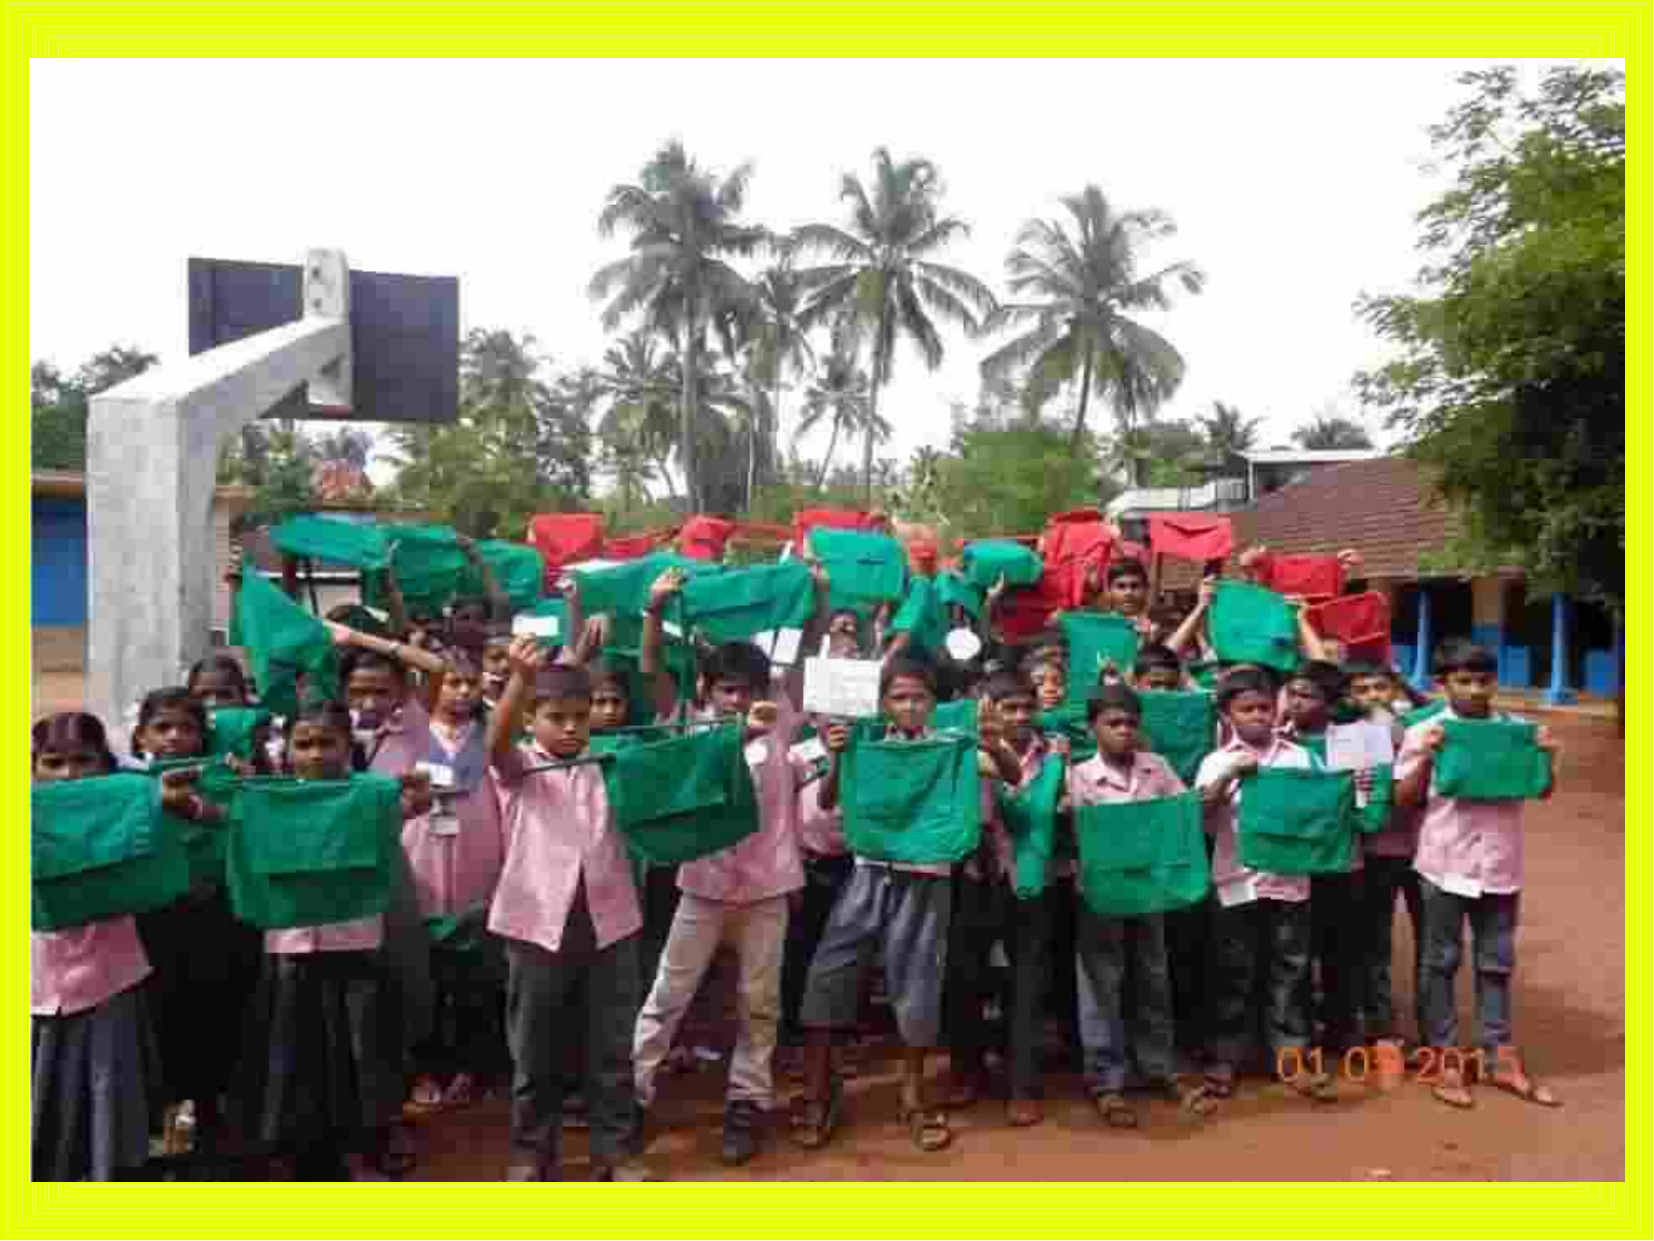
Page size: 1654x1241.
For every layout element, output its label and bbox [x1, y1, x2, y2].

picture [29, 58, 1625, 1182]
